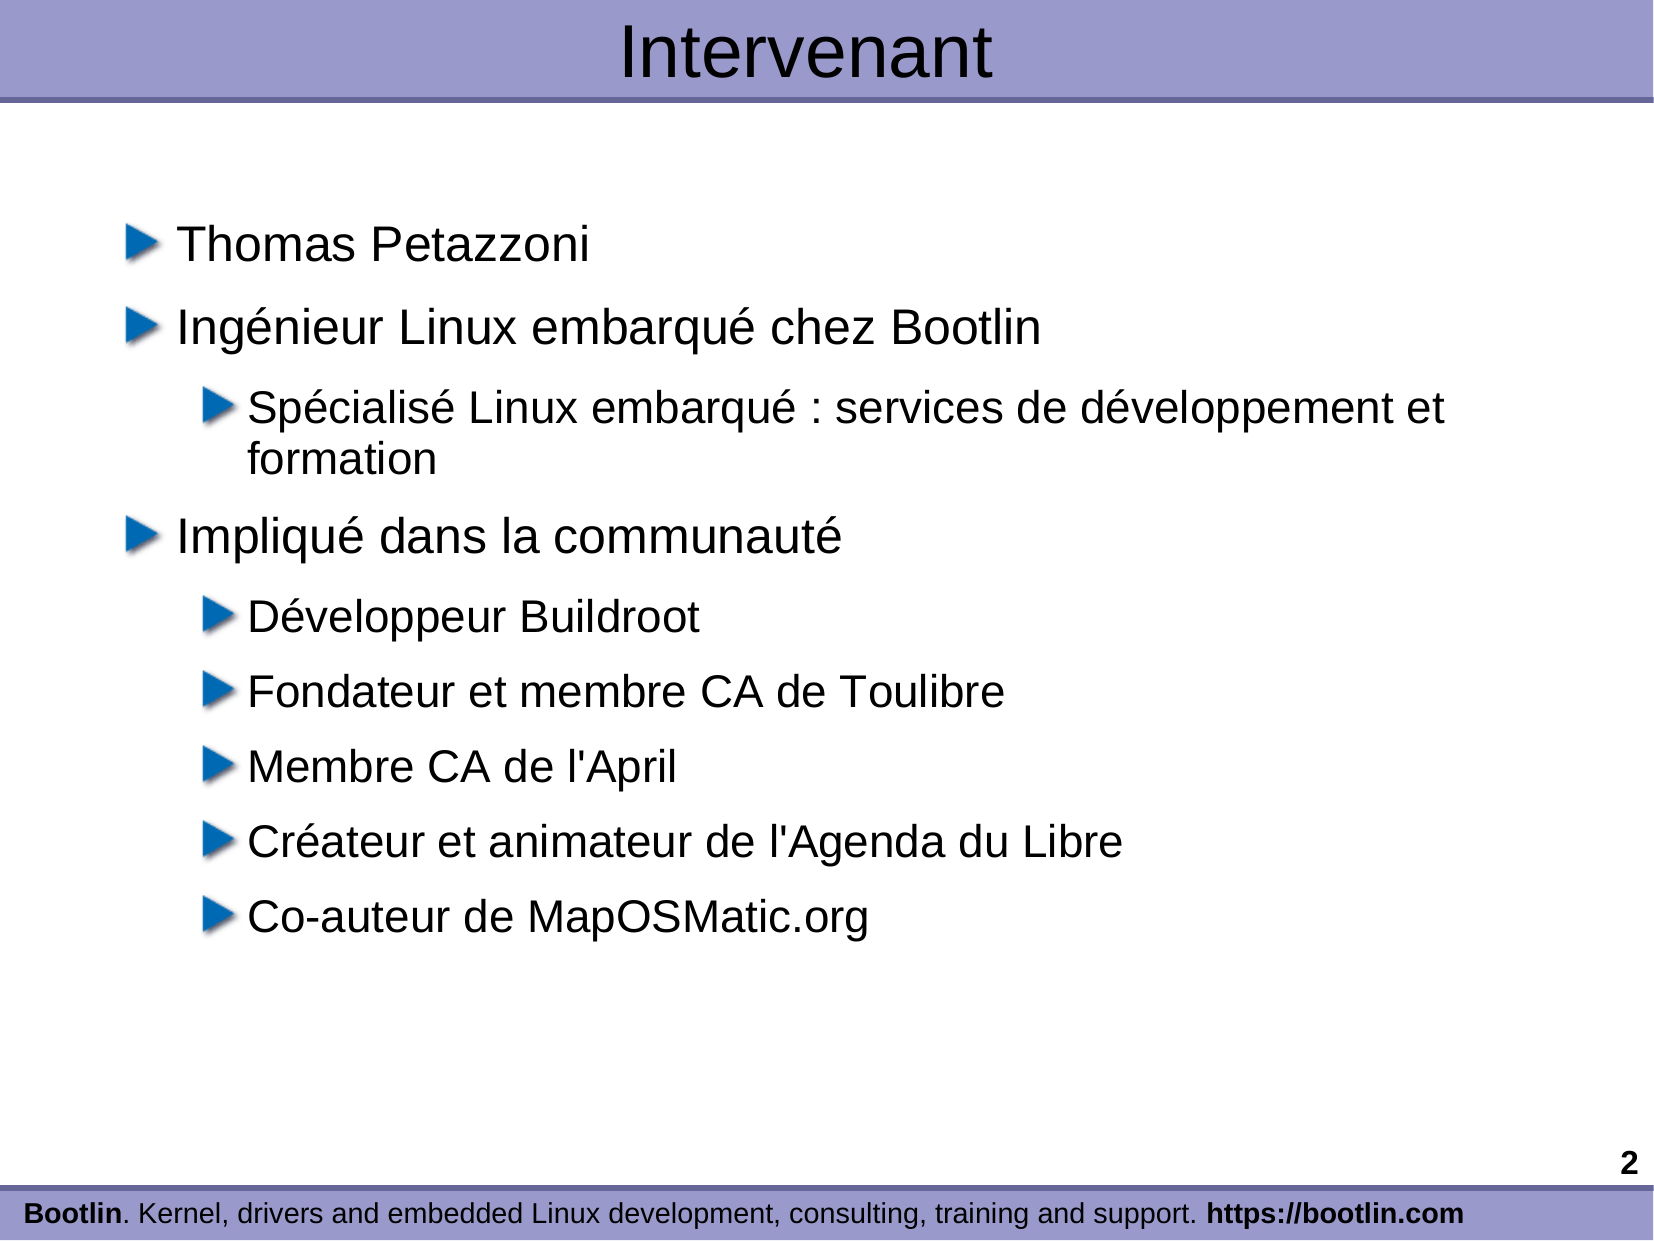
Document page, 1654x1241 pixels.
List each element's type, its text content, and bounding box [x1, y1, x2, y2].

title Intervenant [60, 5, 1551, 97]
list Thomas Petazzoni Ingénieur Linux embarqué chez Bootlin Spécialisé Linux embarqué : services de développement et formation Impliqué dans la communauté Développeur Buildroot Fondateur et membre CA de Toulibre Membre CA de l'April Créateur et animateur de l'Agenda du Libre Co-auteur de MapOSMatic.org [105, 216, 1518, 1066]
